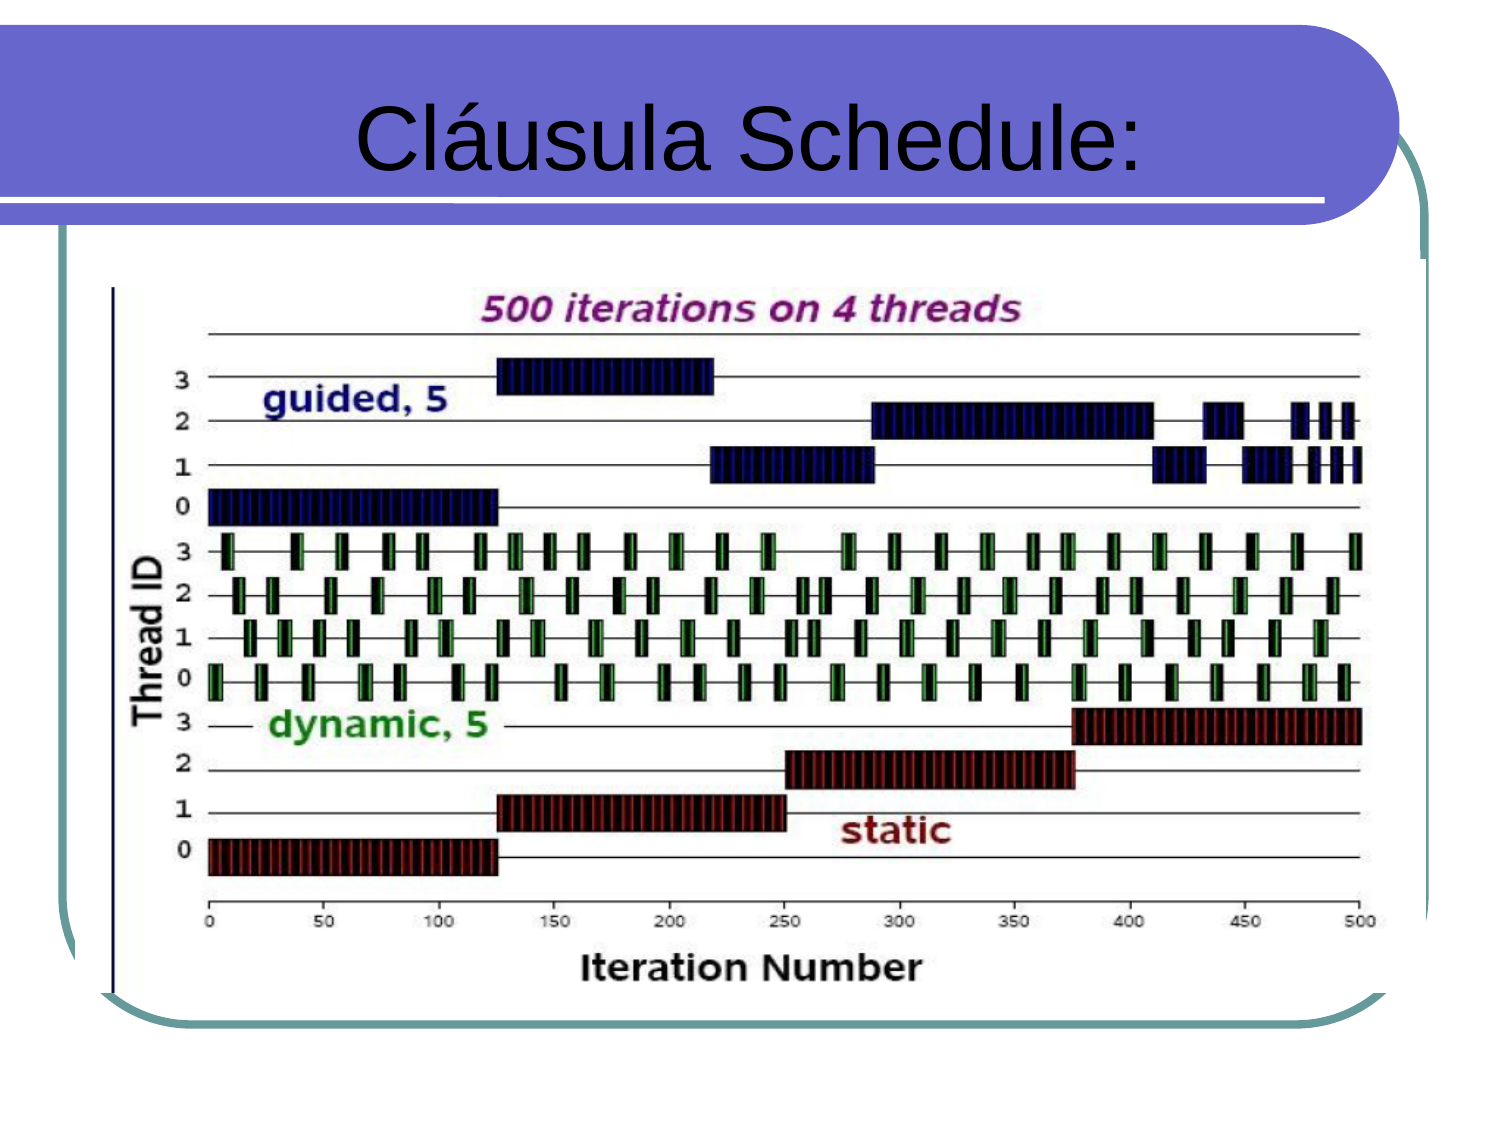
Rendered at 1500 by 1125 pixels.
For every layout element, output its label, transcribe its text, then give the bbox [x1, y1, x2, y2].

title Cláusula Schedule: [75, 44, 1425, 233]
picture [75, 259, 1426, 993]
